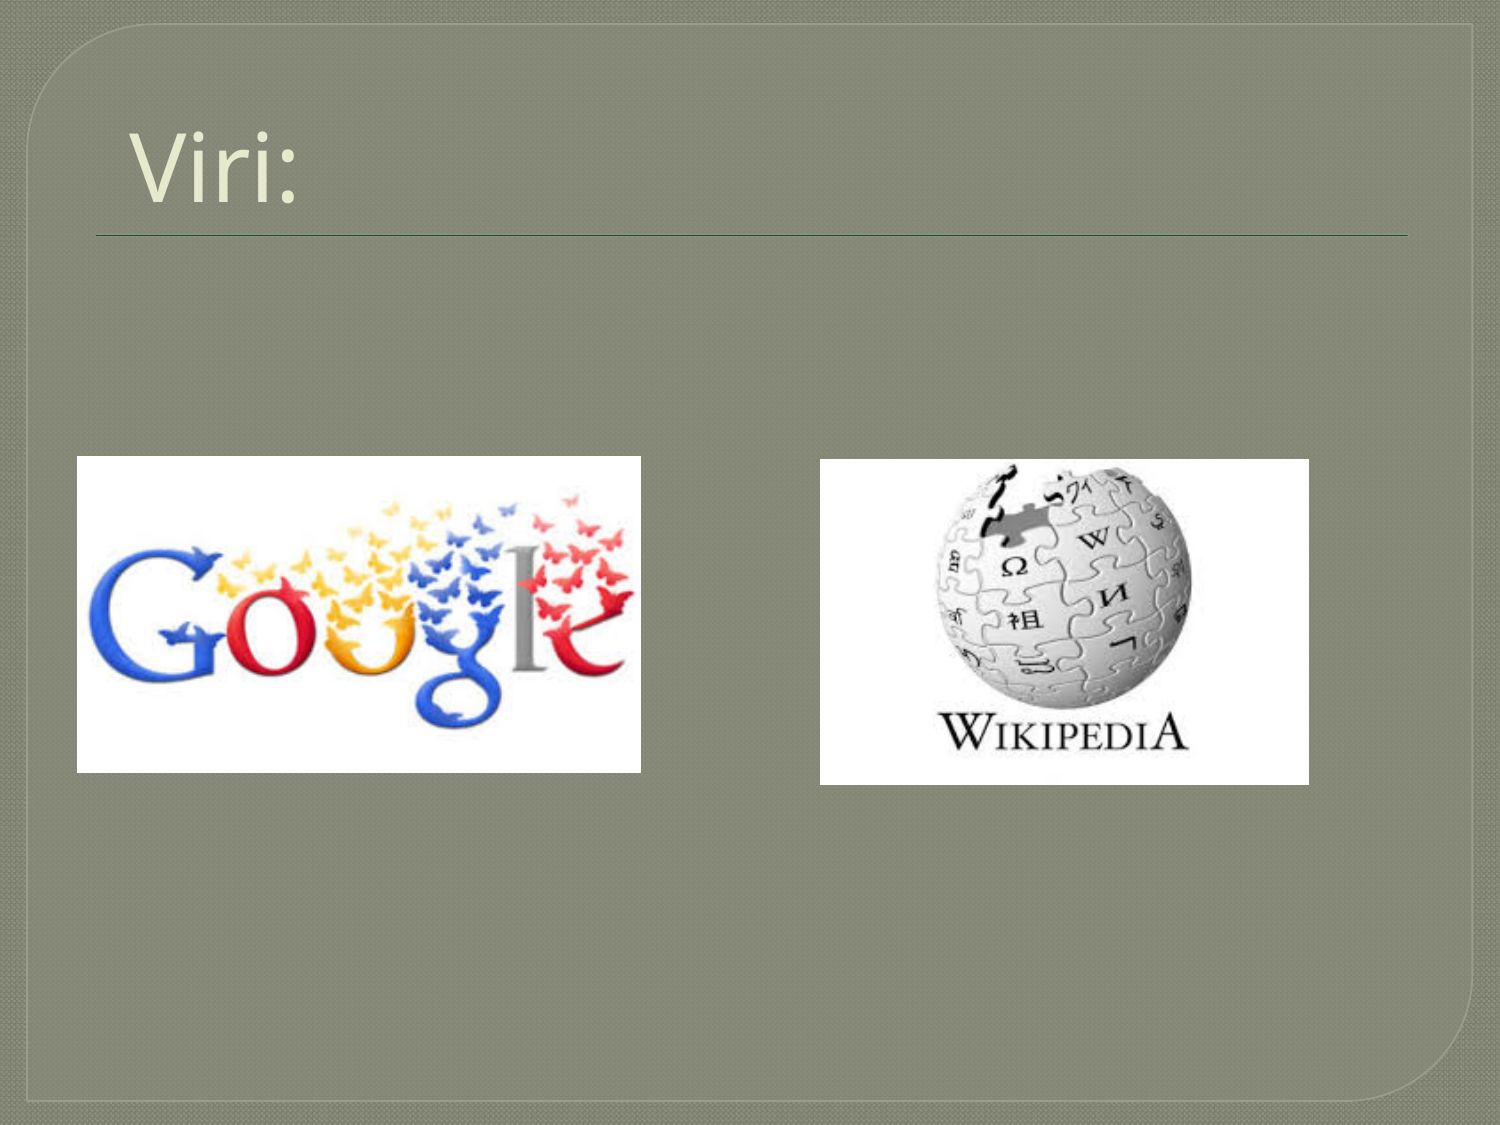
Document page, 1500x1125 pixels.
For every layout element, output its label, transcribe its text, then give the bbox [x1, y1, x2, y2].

picture [0, 0, 1500, 1125]
title Viri: [75, 41, 317, 230]
